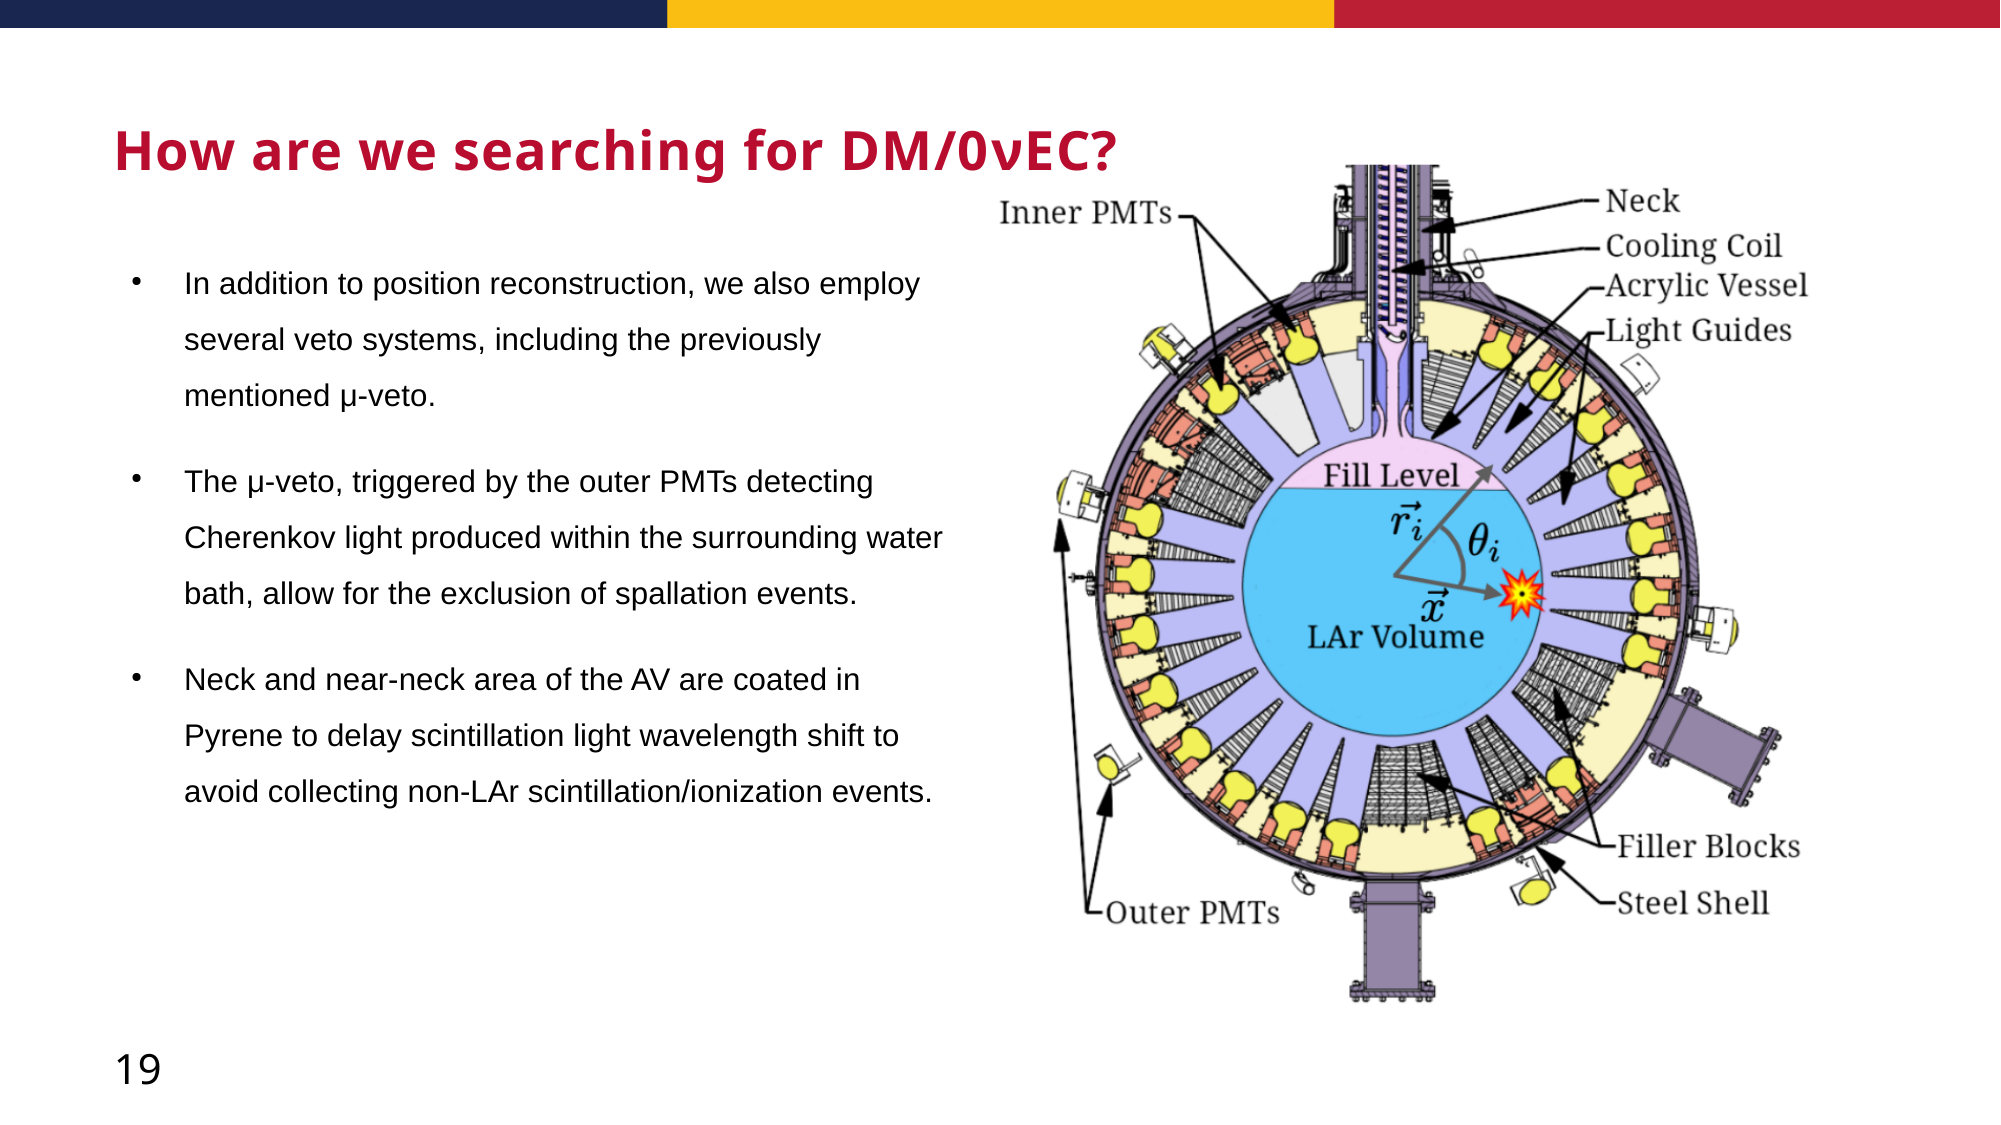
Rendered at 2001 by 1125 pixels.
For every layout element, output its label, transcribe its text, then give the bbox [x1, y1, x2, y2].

picture [944, 219, 1831, 1004]
title How are we searching for DM/0νEC? [98, 115, 1886, 219]
picture [0, 0, 2000, 28]
slide_number <number> [99, 1035, 190, 1092]
list In addition to position reconstruction, we also employ several veto systems, including the previously mentioned μ-veto. The μ-veto, triggered by the outer PMTs detecting Cherenkov light produced within the surrounding water bath, allow for the exclusion of spallation events. Neck and near-neck area of the AV are coated in Pyrene to delay scintillation light wavelength shift to avoid collecting non-LAr scintillation/ionization events. [98, 236, 963, 1013]
